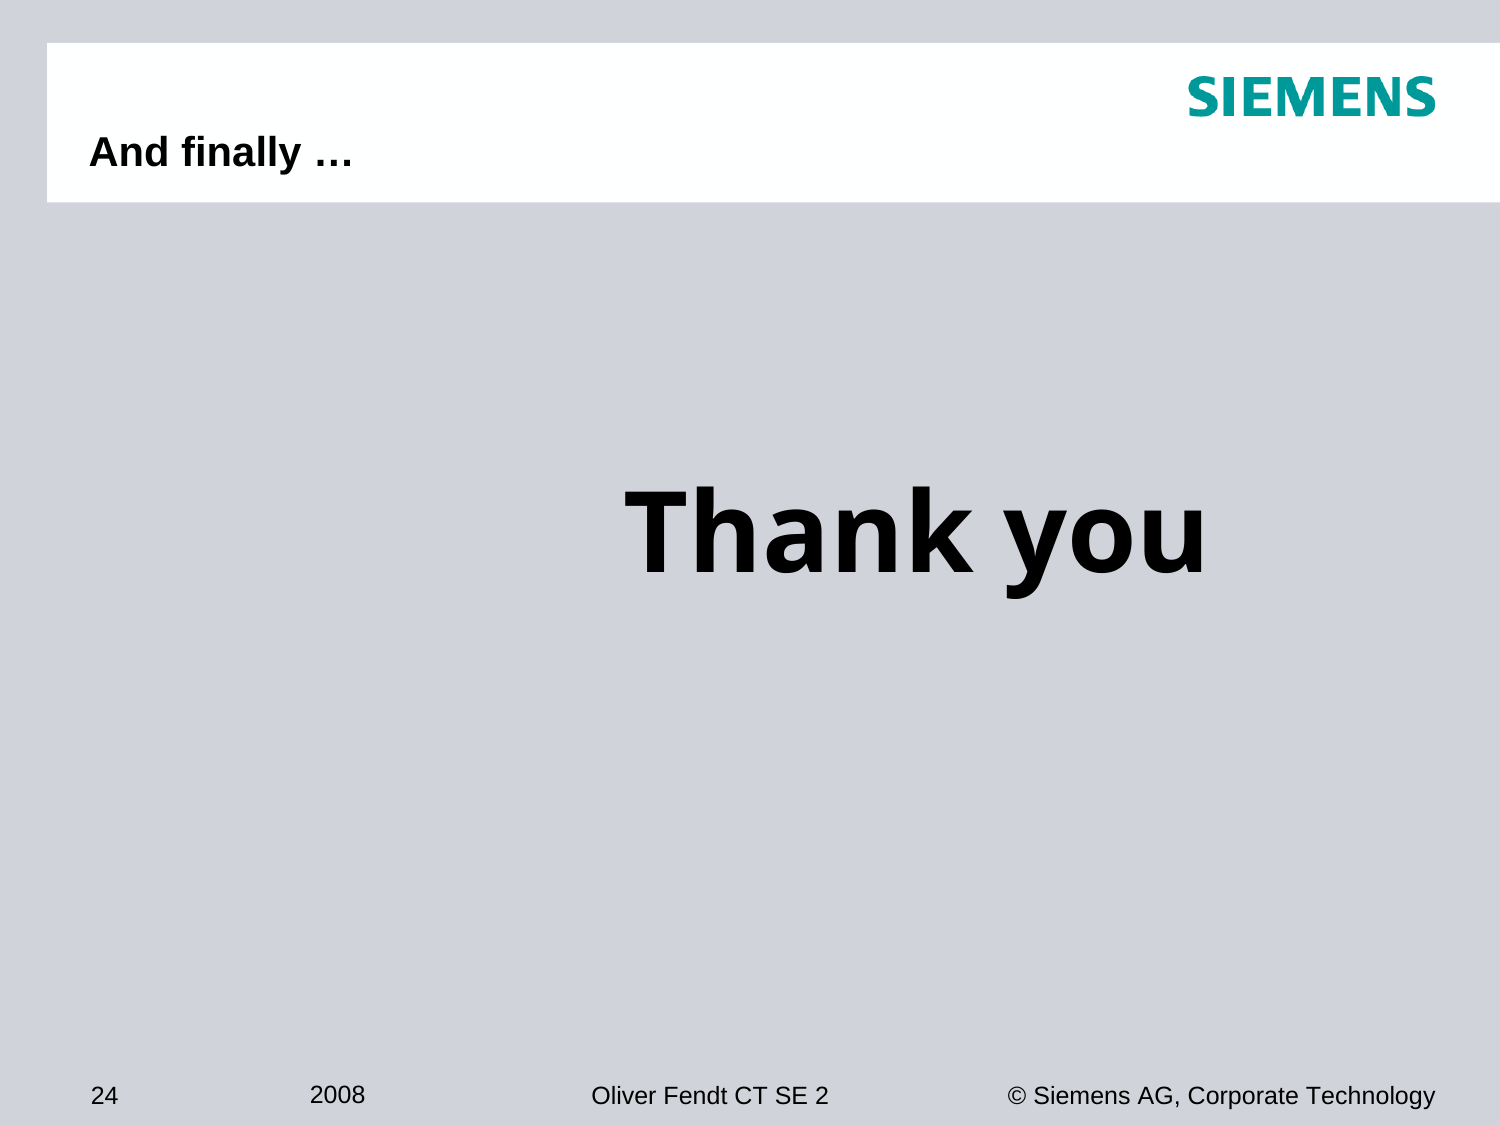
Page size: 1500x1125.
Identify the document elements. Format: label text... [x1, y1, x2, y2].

picture [1181, 69, 1444, 123]
title And finally … [88, 42, 1096, 176]
text_box Thank you [608, 444, 1226, 613]
